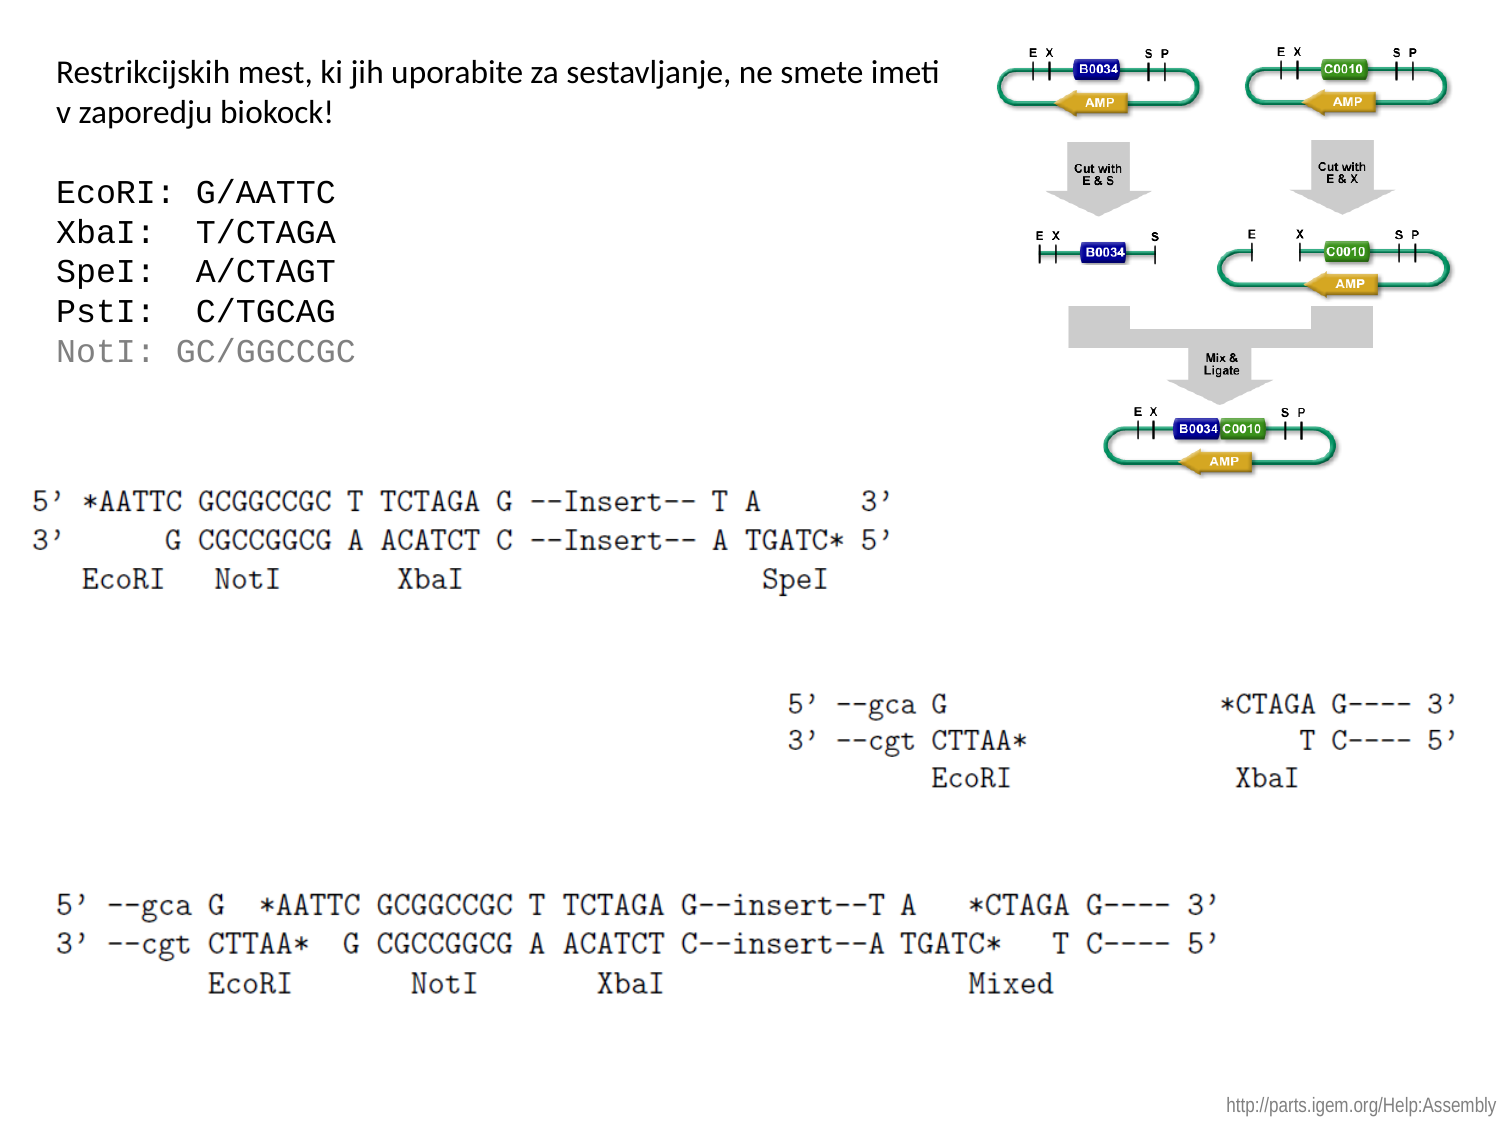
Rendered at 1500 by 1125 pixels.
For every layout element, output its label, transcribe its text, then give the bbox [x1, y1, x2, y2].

picture [986, 42, 1460, 492]
text_box Restrikcijskih mest, ki jih uporabite za sestavljanje, ne smete imeti v zaporedju biokock! EcoRI: G/AATTC XbaI: T/CTAGA SpeI: A/CTAGT PstI: C/TGCAG NotI: GC/GGCCGC [41, 42, 975, 377]
picture [17, 476, 916, 617]
picture [54, 869, 1232, 1019]
text_box http://parts.igem.org/Help:Assembly [1211, 1084, 1500, 1125]
picture [773, 682, 1470, 811]
